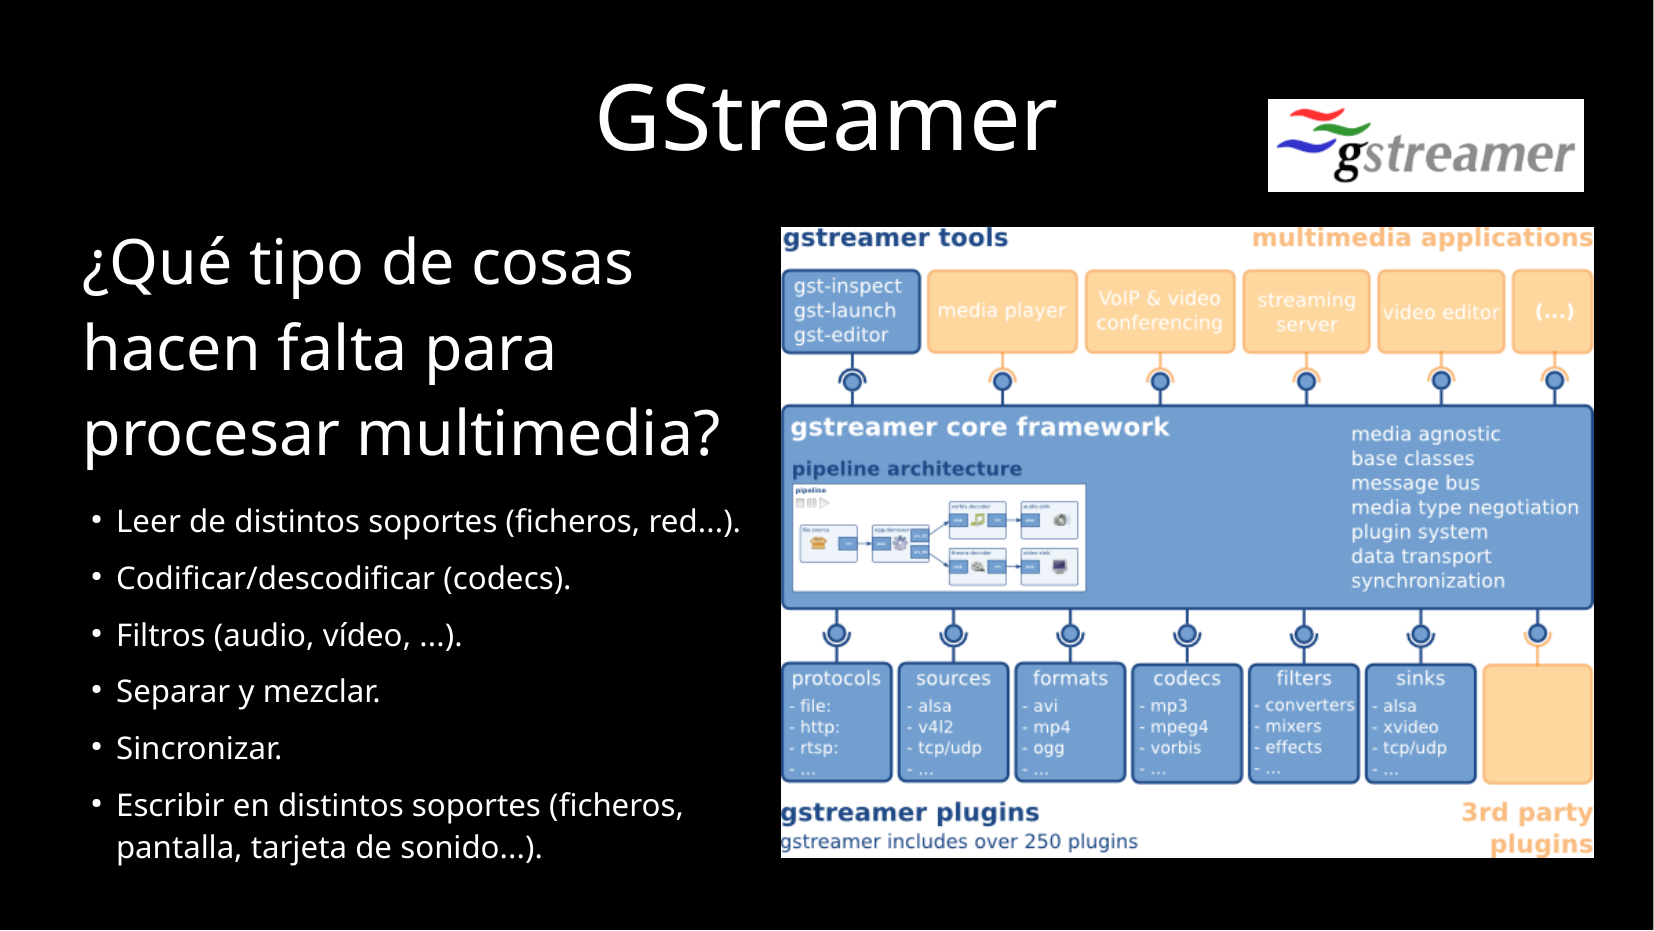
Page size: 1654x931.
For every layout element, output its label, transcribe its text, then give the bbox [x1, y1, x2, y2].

title GStreamer [82, 37, 1571, 193]
picture [781, 227, 1594, 858]
picture [1268, 99, 1584, 192]
list ¿Qué tipo de cosas hacen falta para procesar multimedia? [82, 217, 809, 475]
list Leer de distintos soportes (ficheros, red...). Codificar/descodificar (codecs). Filtros (audio, vídeo, ...). Separar y mezclar. Sincronizar. Escribir en distintos soportes (ficheros, pantalla, tarjeta de sonido...). [82, 499, 809, 871]
